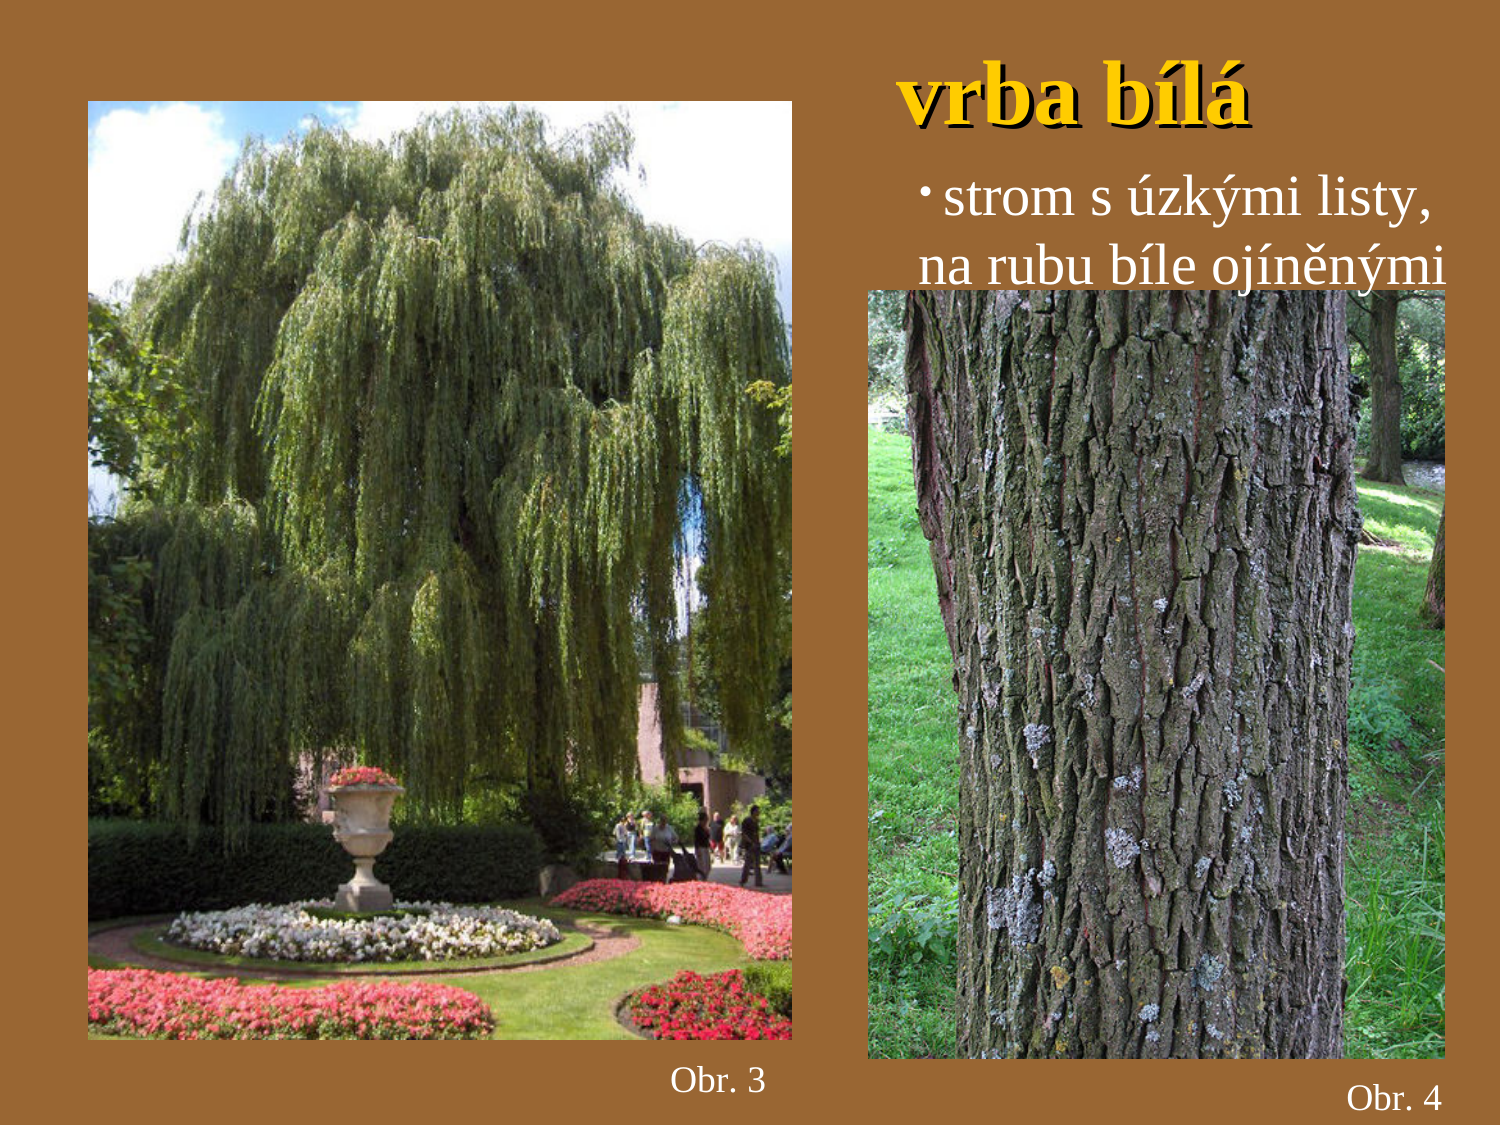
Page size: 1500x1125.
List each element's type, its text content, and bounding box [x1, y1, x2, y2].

title vrba bílá [76, 0, 1427, 188]
text_box strom s úzkými listy, na rubu bíle ojíněnými [903, 148, 1500, 305]
picture [88, 188, 792, 1040]
text_box Obr. 3 [655, 1046, 798, 1108]
text_box Obr. 4 [1293, 1064, 1459, 1125]
picture [868, 290, 1445, 1059]
